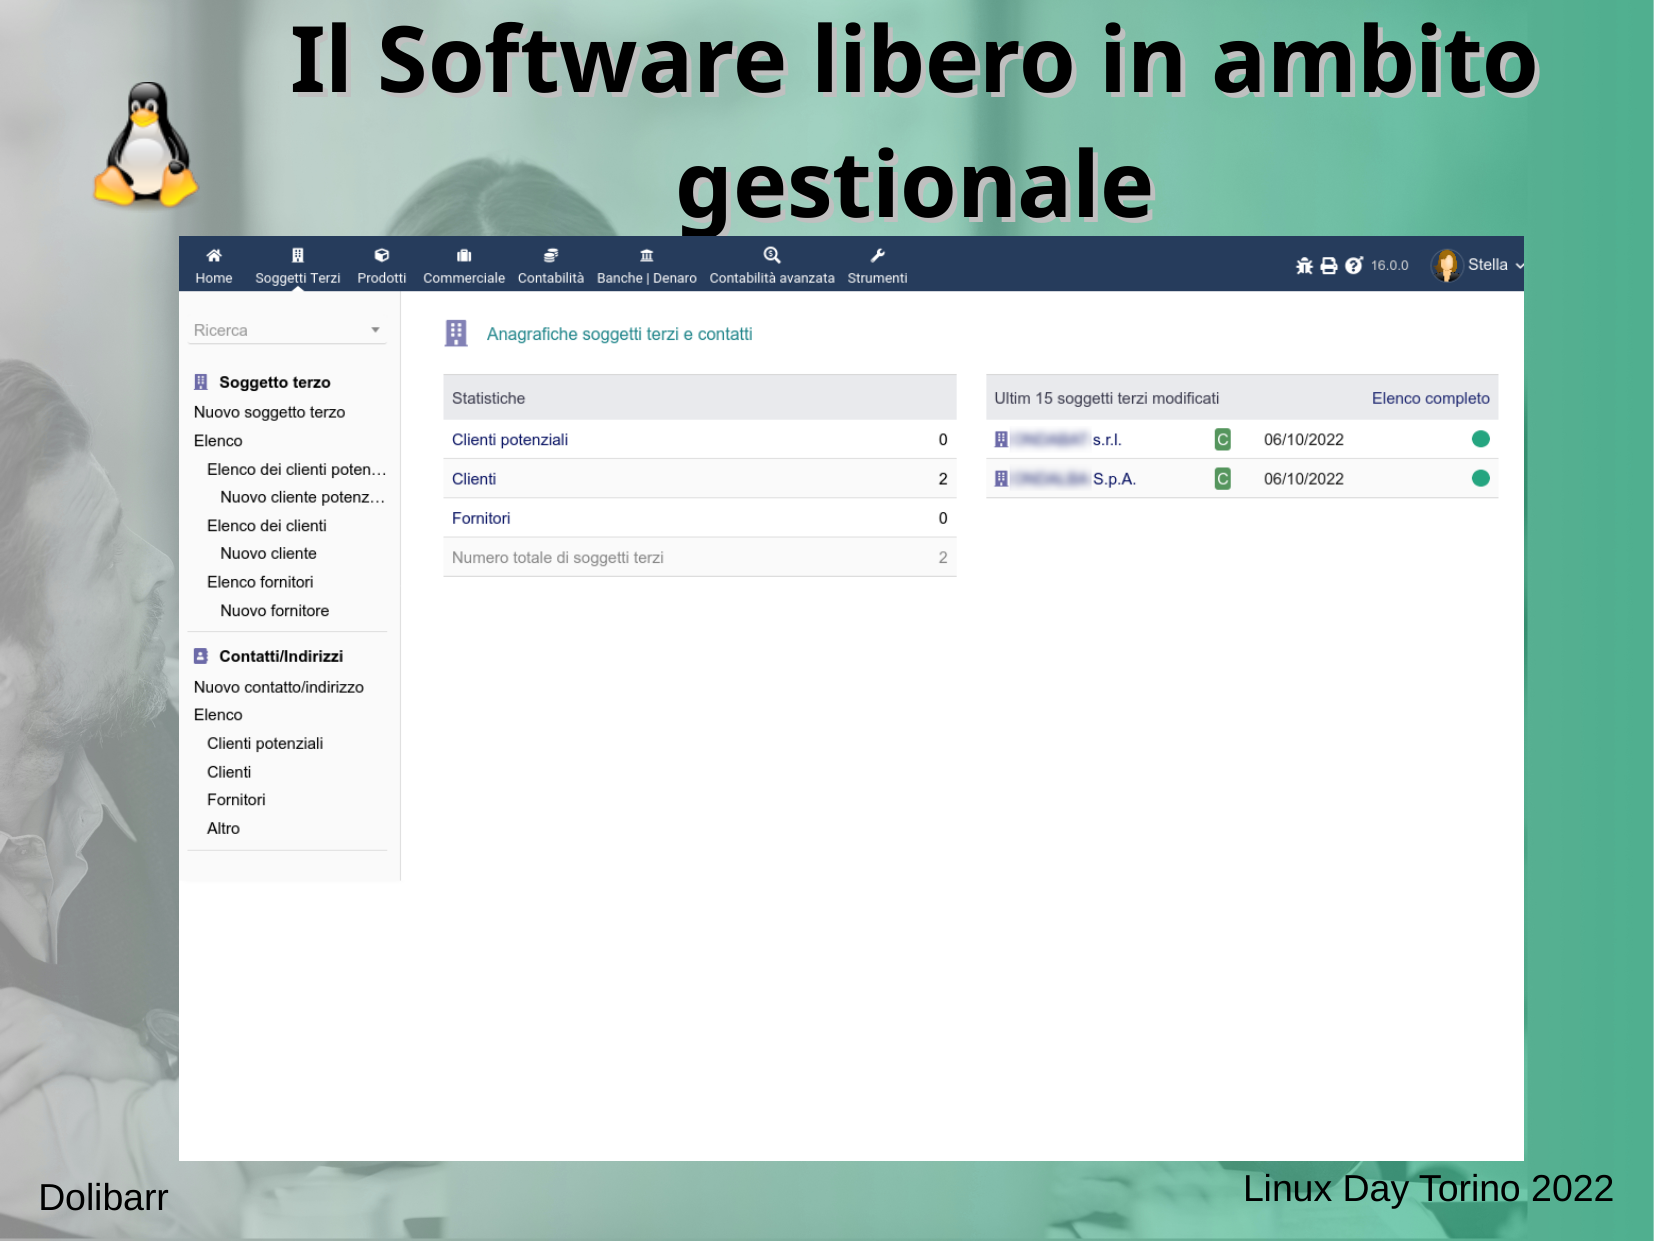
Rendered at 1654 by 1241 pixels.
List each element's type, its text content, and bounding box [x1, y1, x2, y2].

table_cell [130, 766, 179, 830]
table_cell [130, 510, 179, 574]
text_box Dolibarr [23, 1169, 185, 1227]
table_cell [130, 702, 179, 766]
text_box Linux Day Torino 2022 [1228, 1159, 1630, 1217]
picture [0, 0, 1654, 1241]
title Il Software libero in ambito gestionale [259, 17, 1571, 222]
table_header [130, 410, 179, 510]
table_cell [130, 638, 179, 702]
table_cell [130, 574, 179, 638]
